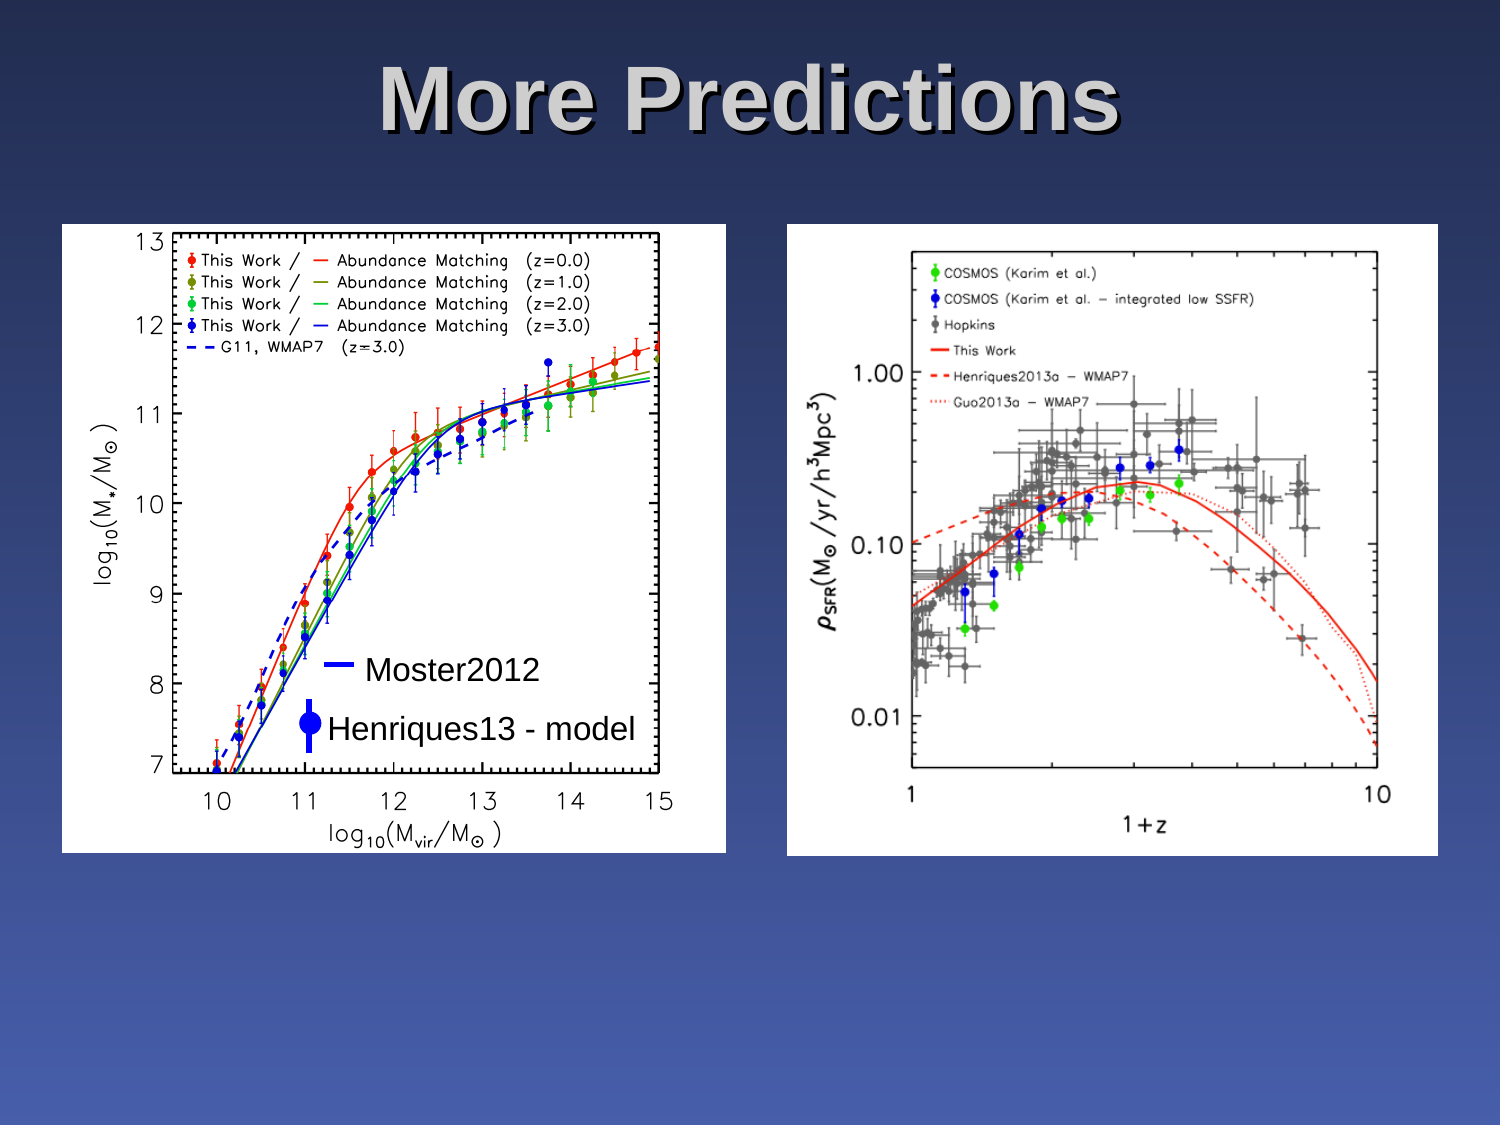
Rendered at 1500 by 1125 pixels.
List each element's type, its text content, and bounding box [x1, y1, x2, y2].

text_box Moster2012 [350, 640, 556, 696]
picture [787, 224, 1438, 857]
text_box Henriques13 - model [312, 699, 652, 756]
title More Predictions [0, 0, 1500, 188]
text_box [324, 662, 354, 667]
picture [62, 224, 726, 853]
text_box [300, 699, 321, 752]
